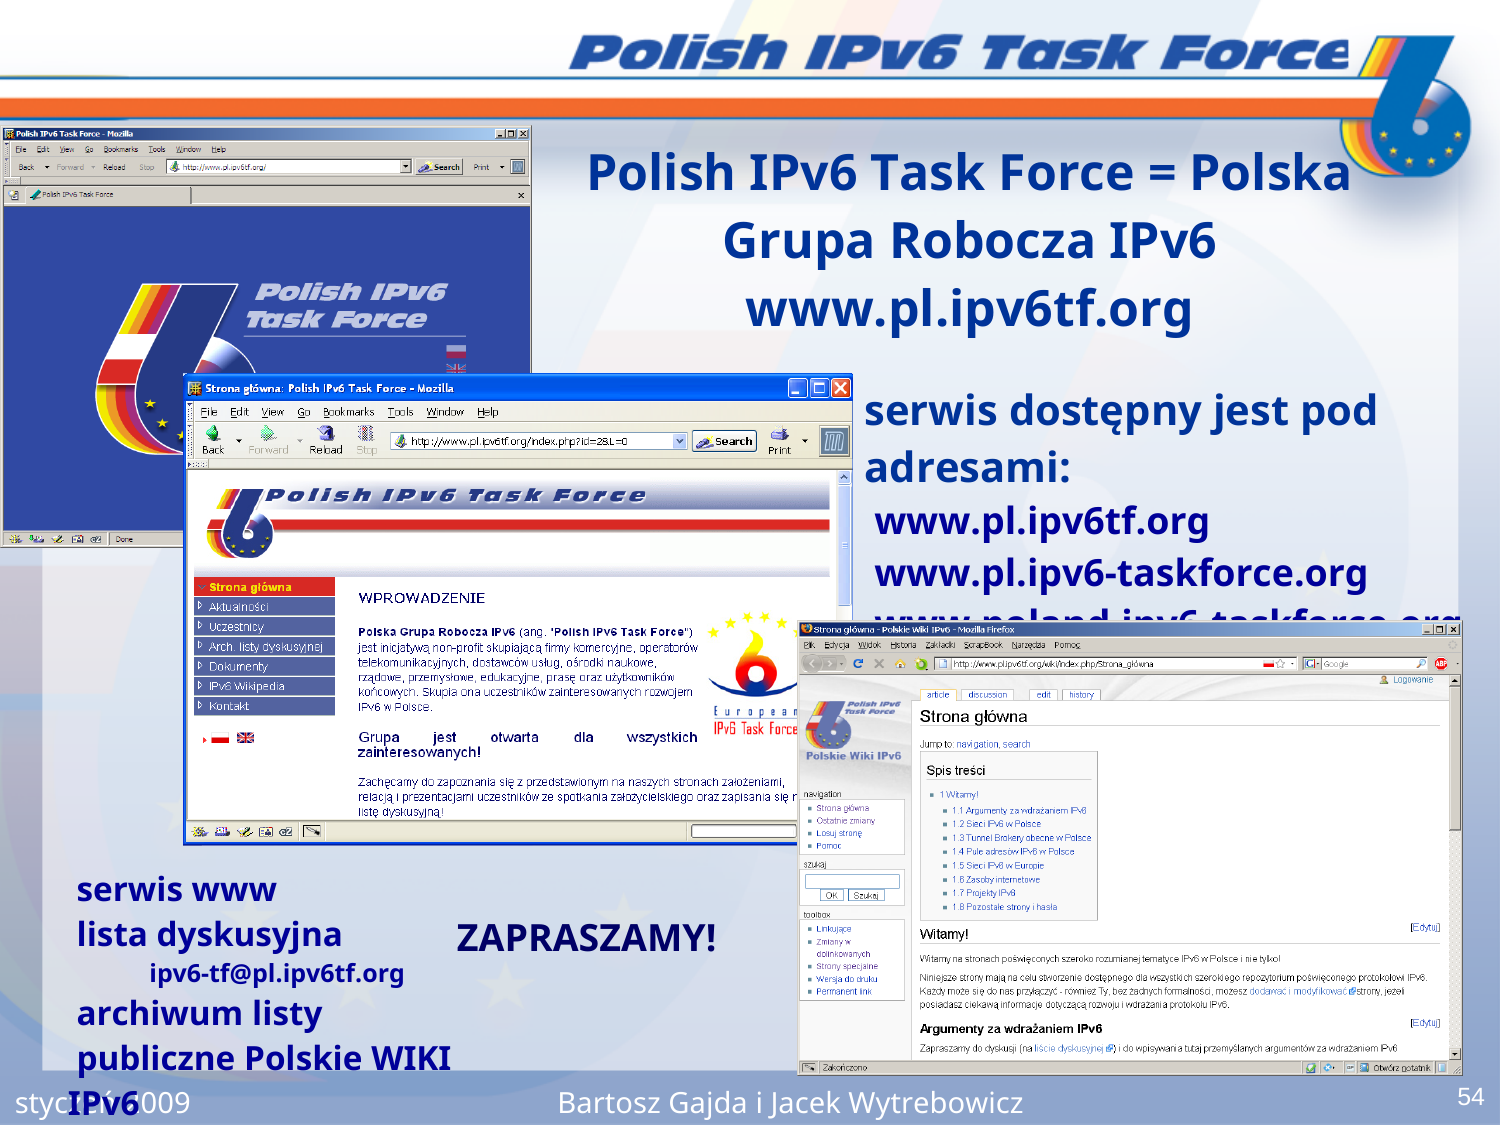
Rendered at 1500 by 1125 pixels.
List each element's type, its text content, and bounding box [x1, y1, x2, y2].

title Polish IPv6 Task Force = Polska Grupa Robocza IPv6 www.pl.ipv6tf.org [532, 145, 1415, 373]
text_box ZAPRASZAMY! [442, 903, 732, 971]
text_box serwis www lista dyskusyjna ipv6-tf@pl.ipv6tf.org archiwum listy publiczne Polskie WIKI IPv6 [53, 857, 538, 1125]
text_box serwis dostępny jest pod adresami: www.pl.ipv6tf.org www.pl.ipv6-taskforce.org www.poland.ipv6-taskforce.org [853, 373, 1500, 656]
picture [0, 0, 1500, 1125]
